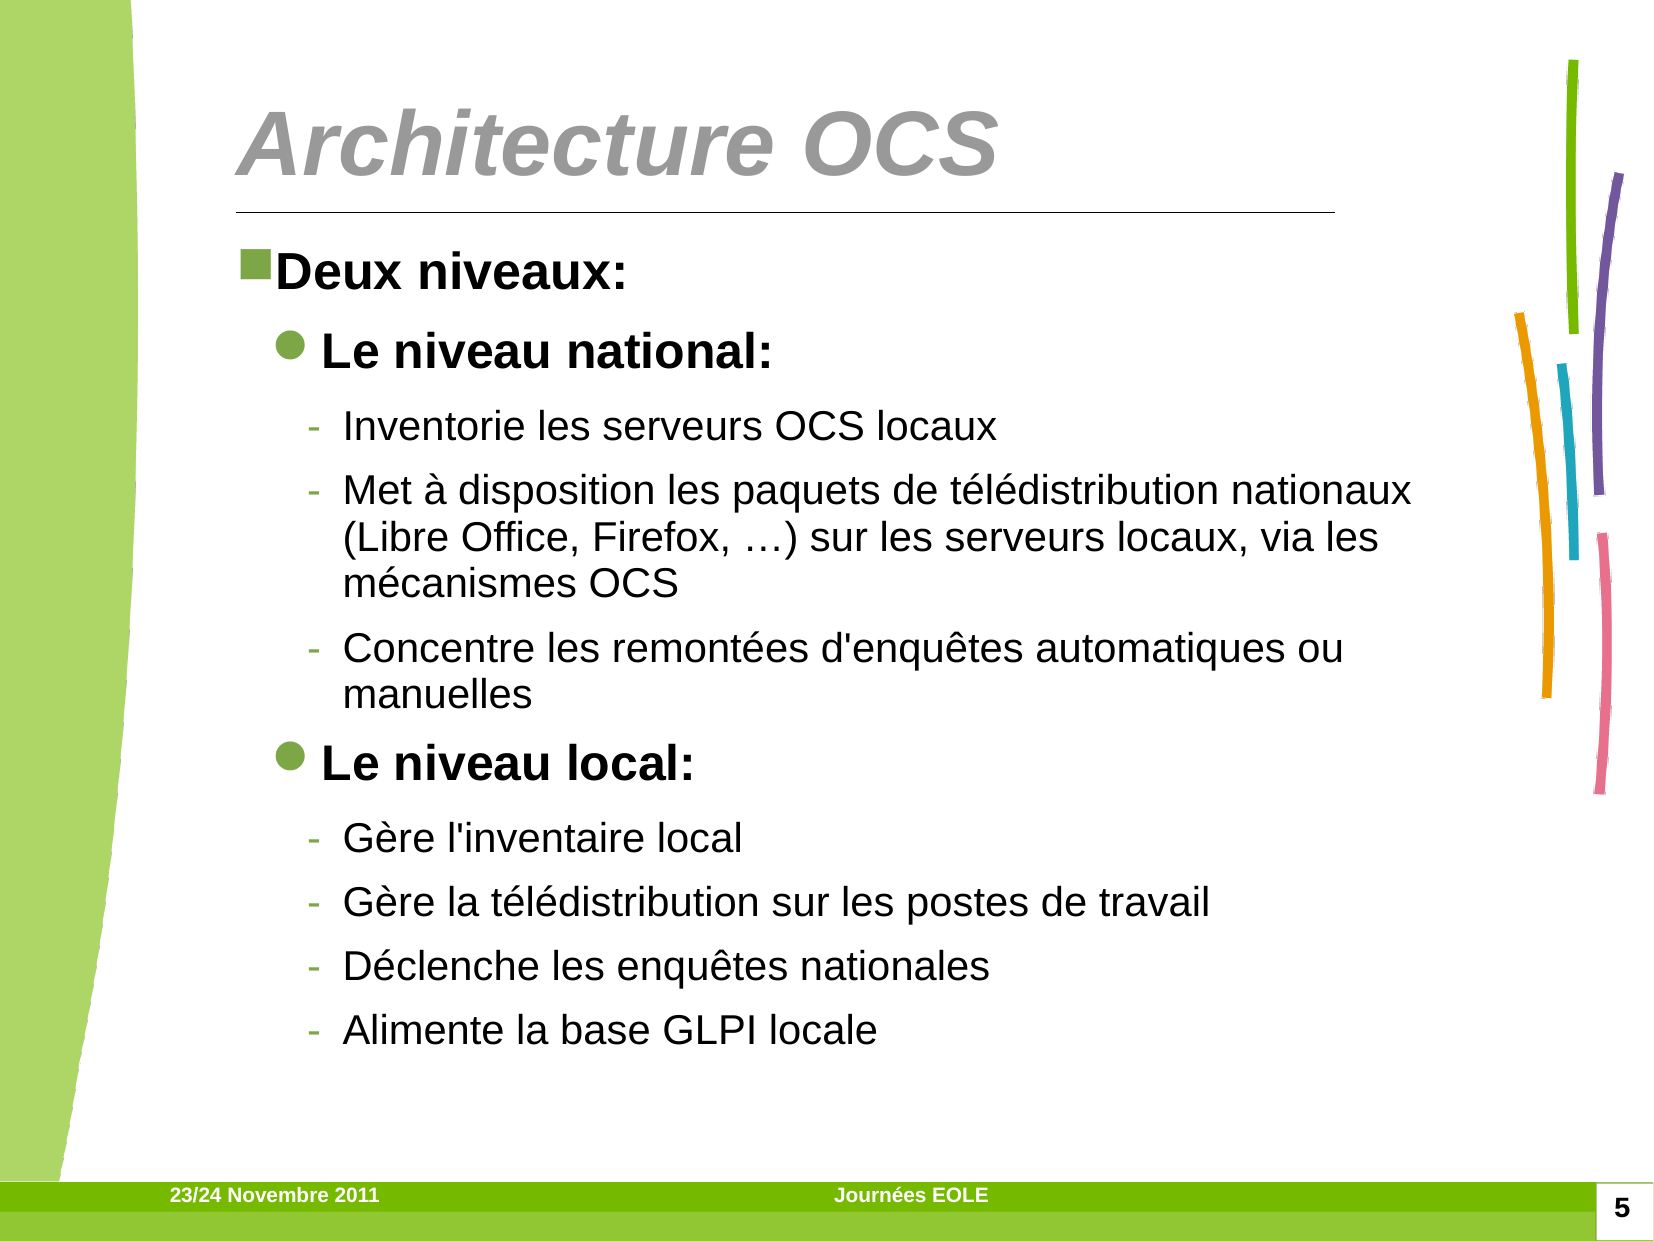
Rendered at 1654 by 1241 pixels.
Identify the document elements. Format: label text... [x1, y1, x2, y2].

title Architecture OCS [236, 69, 1536, 218]
list Deux niveaux: Le niveau national: Inventorie les serveurs OCS locaux Met à disposition les paquets de télédistribution nationaux (Libre Office, Firefox, …) sur les serveurs locaux, via les mécanismes OCS Concentre les remontées d'enquêtes automatiques ou manuelles Le niveau local: Gère l'inventaire local Gère la télédistribution sur les postes de travail Déclenche les enquêtes nationales Alimente la base GLPI locale [236, 242, 1506, 1114]
picture [0, 0, 1654, 1241]
